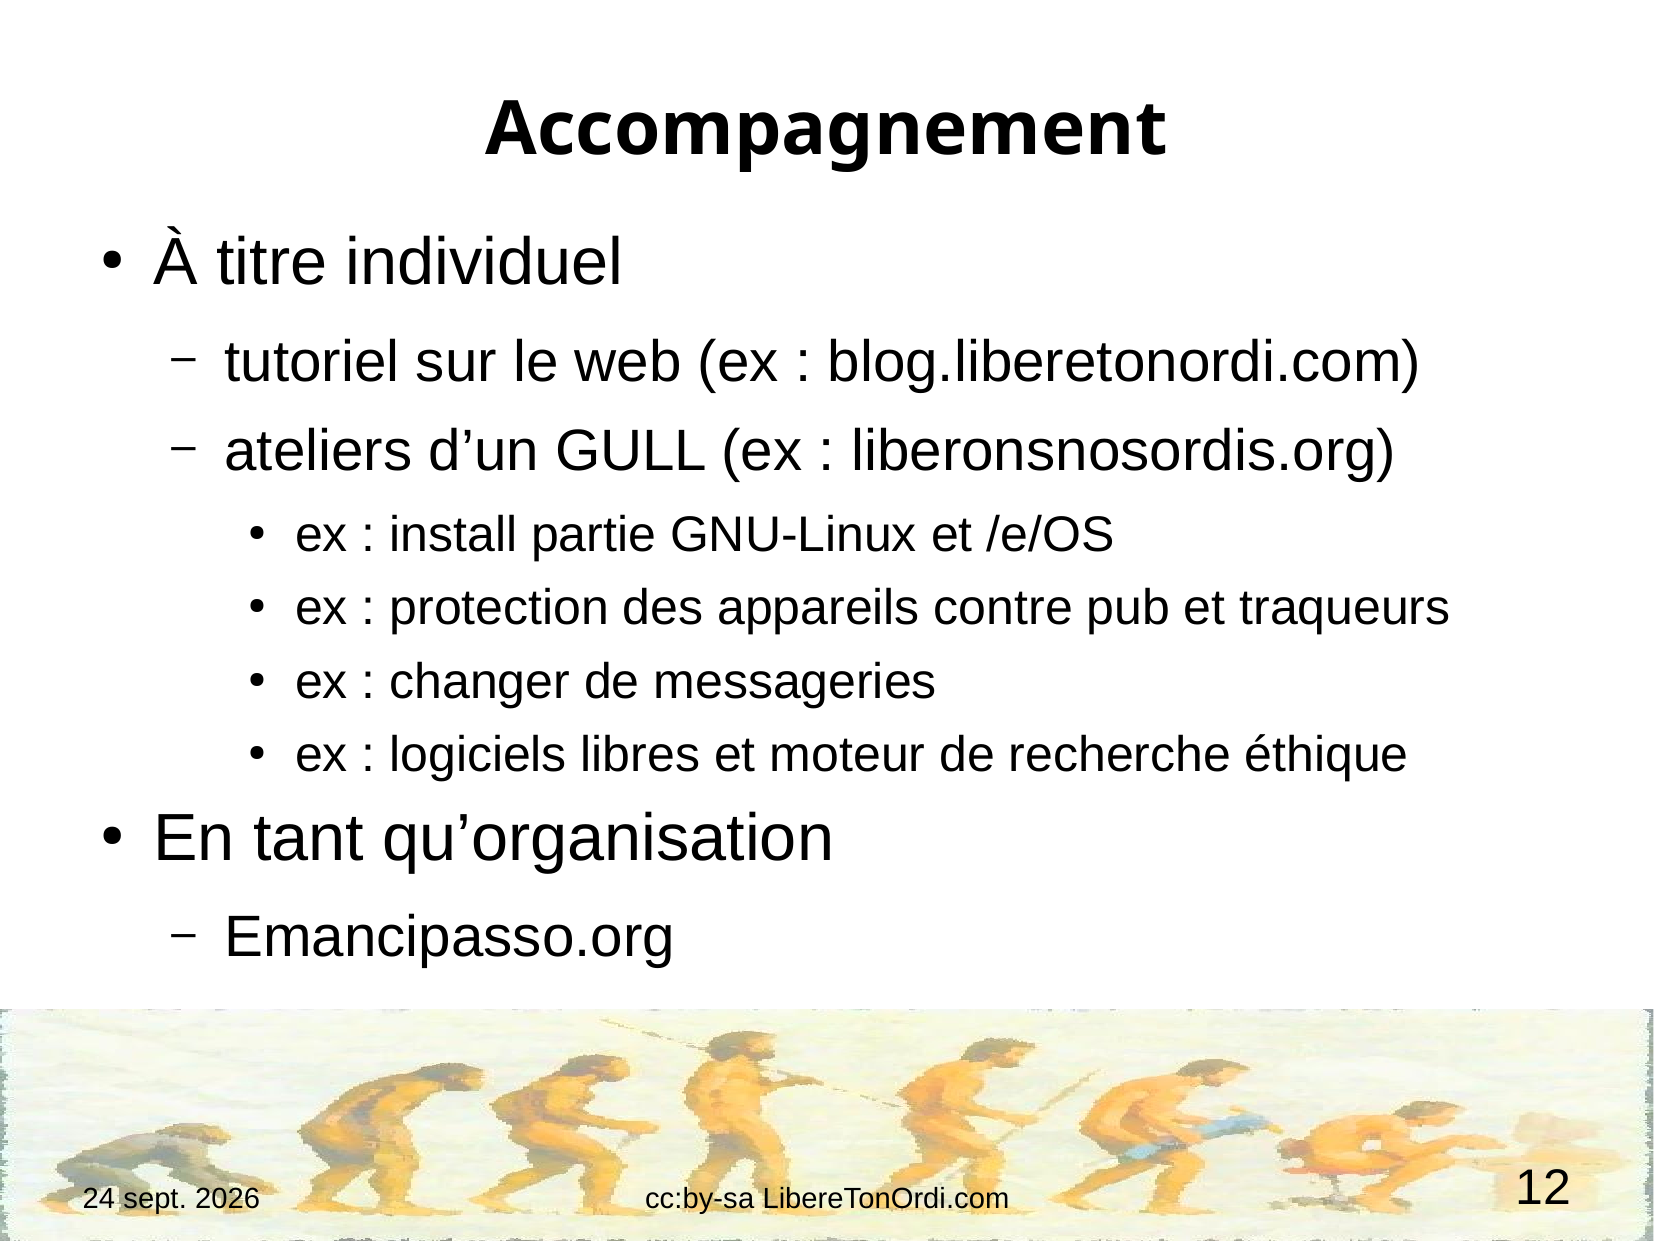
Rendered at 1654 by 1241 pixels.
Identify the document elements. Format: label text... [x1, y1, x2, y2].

list À titre individuel tutoriel sur le web (ex : blog.liberetonordi.com) ateliers d’un GULL (ex : liberonsnosordis.org) ex : install partie GNU-Linux et /e/OS ex : protection des appareils contre pub et traqueurs ex : changer de messageries ex : logiciels libres et moteur de recherche éthique En tant qu’organisation Emancipasso.org [82, 224, 1571, 1010]
title Accompagnement [82, 49, 1571, 201]
picture [0, 1009, 1654, 1241]
